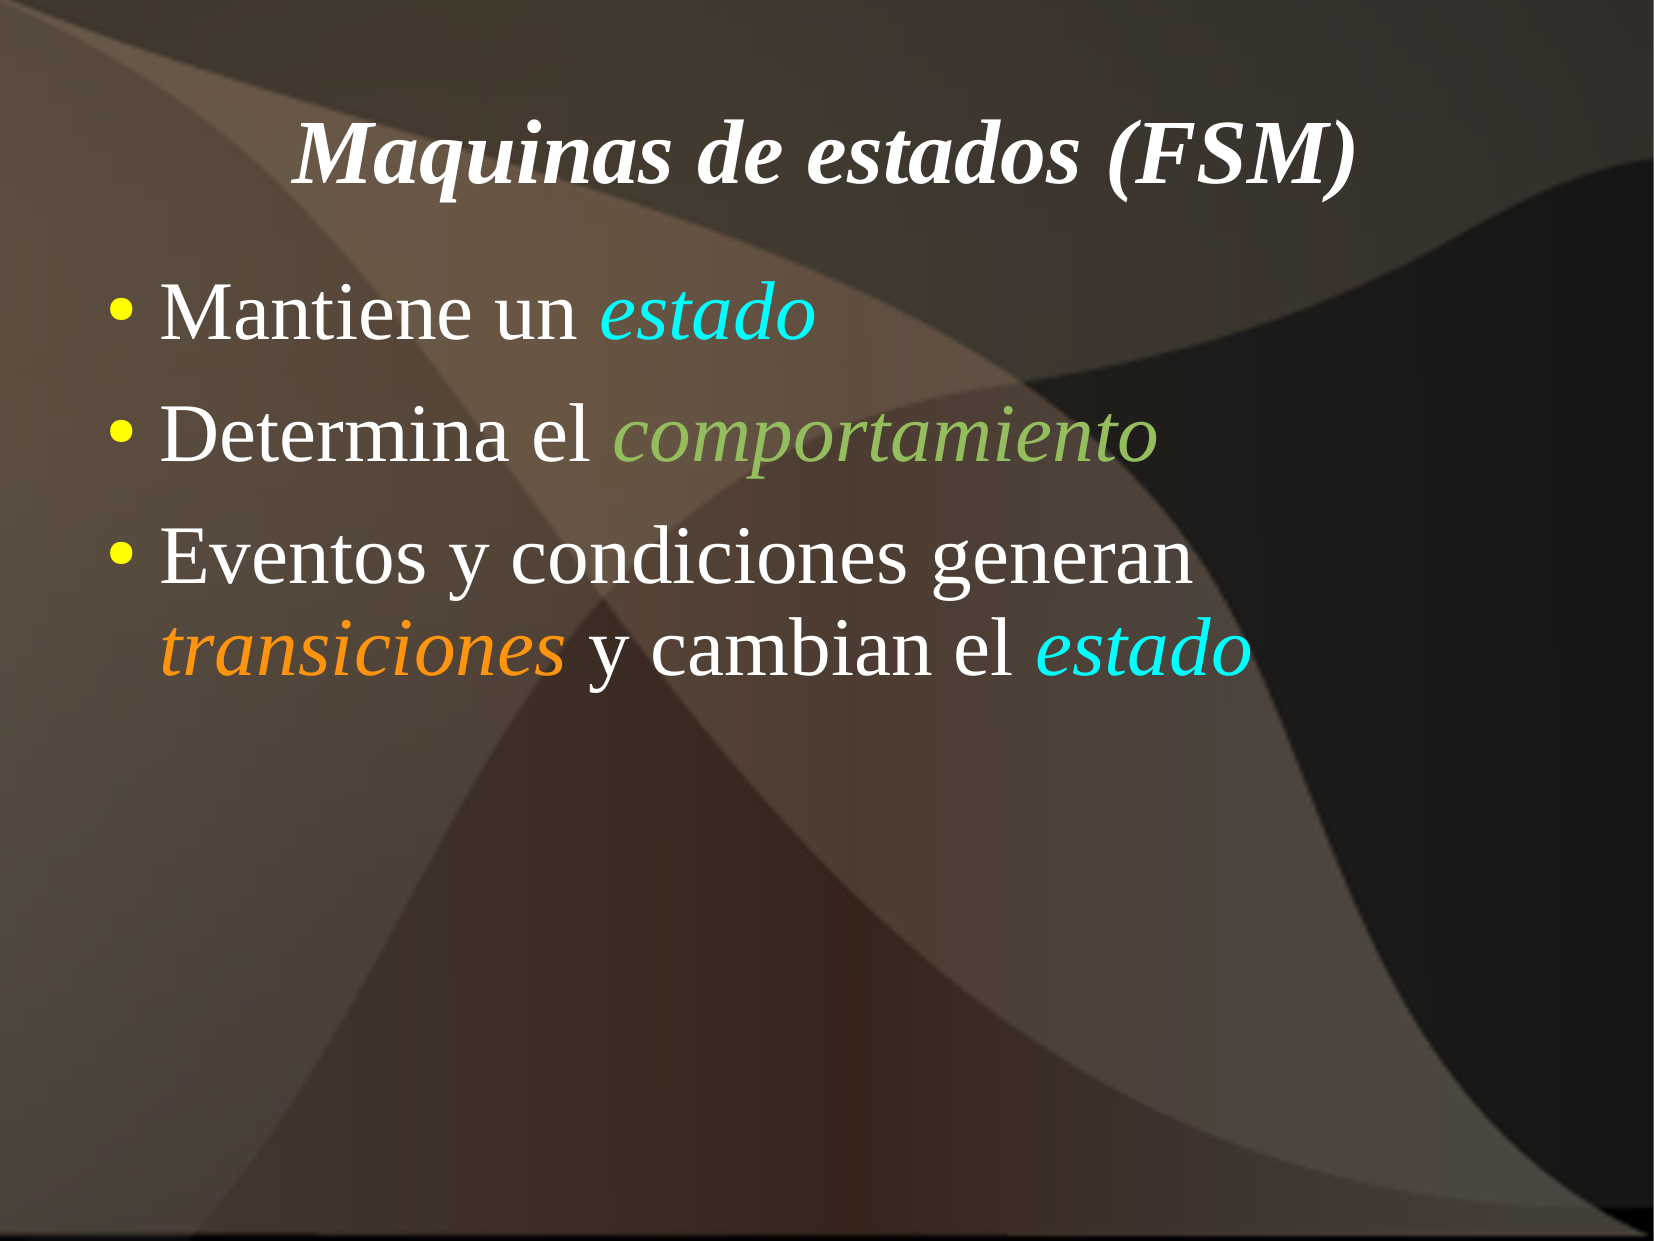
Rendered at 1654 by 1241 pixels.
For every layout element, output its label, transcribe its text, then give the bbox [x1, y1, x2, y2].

title Maquinas de estados (FSM) [82, 49, 1571, 257]
picture [0, 0, 1654, 1241]
list Mantiene un estado Determina el comportamiento Eventos y condiciones generan transiciones y cambian el estado [88, 265, 1577, 1085]
